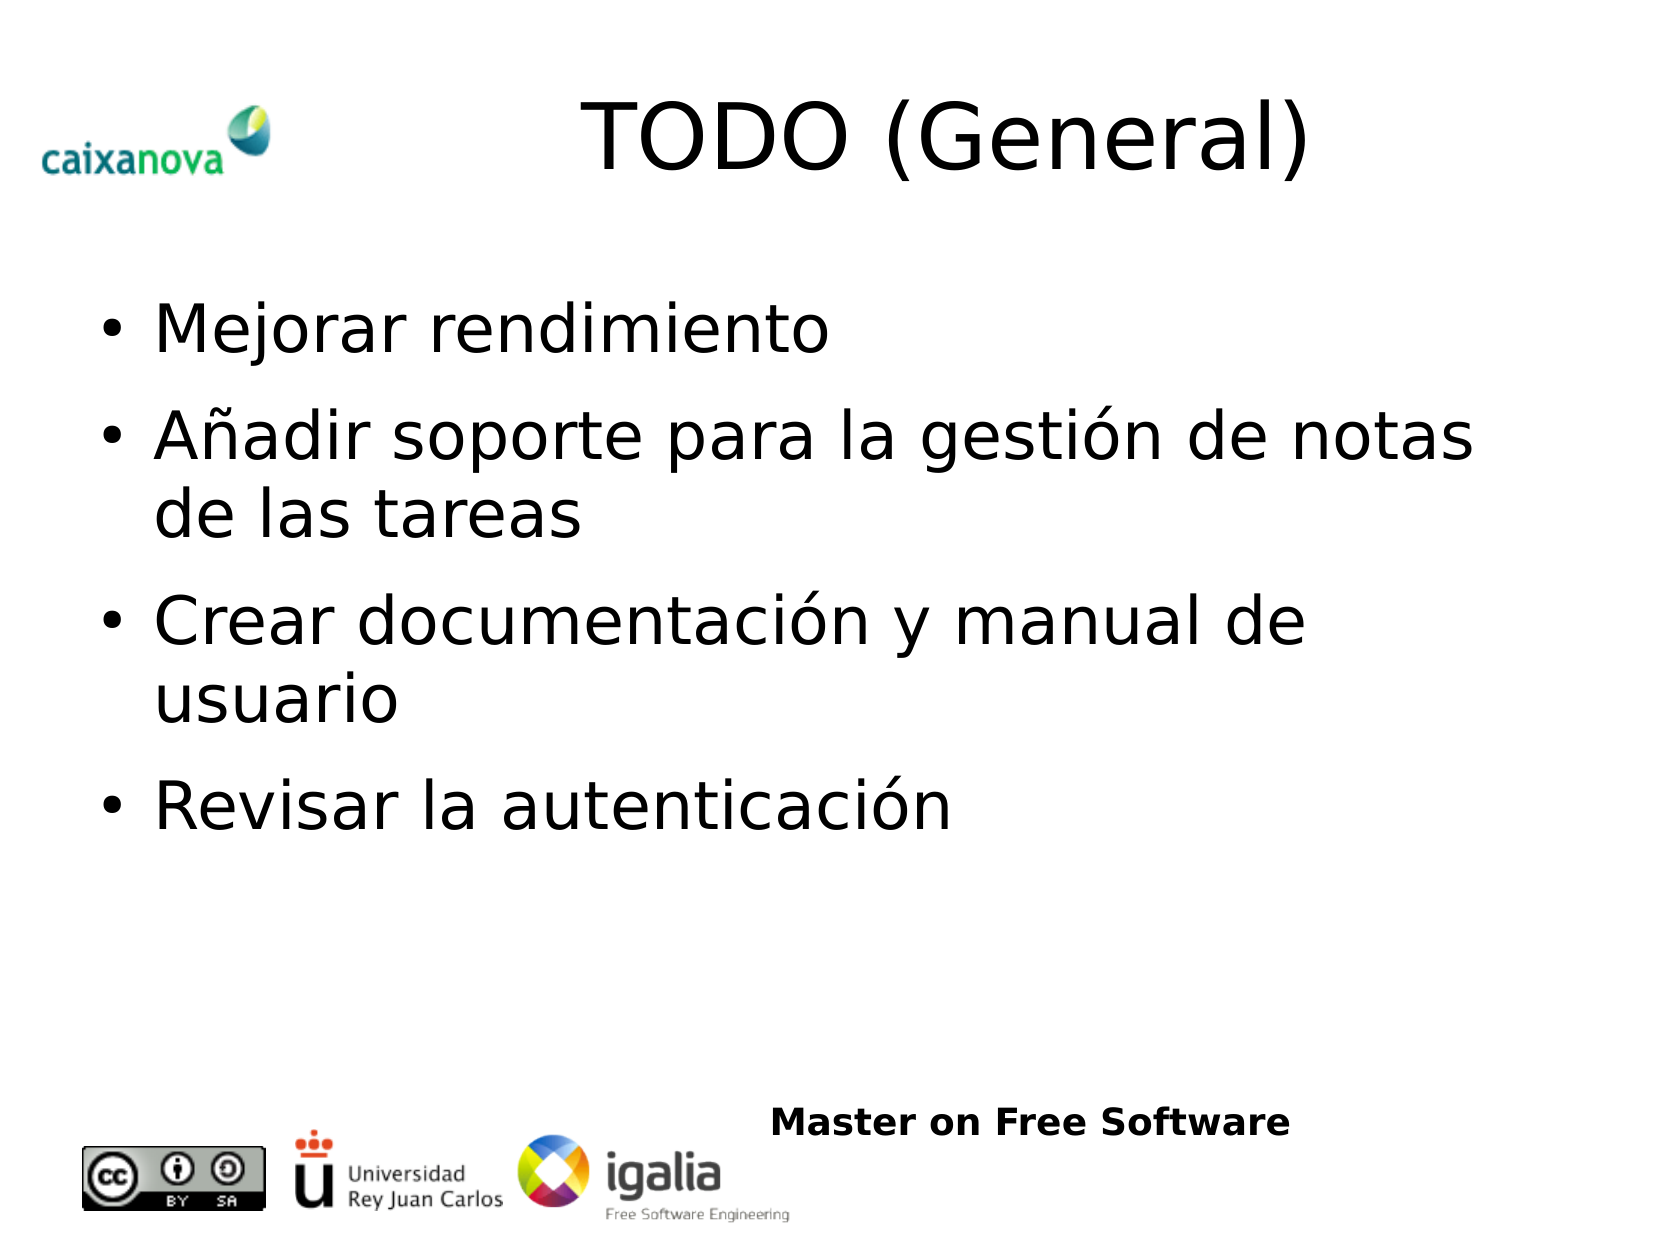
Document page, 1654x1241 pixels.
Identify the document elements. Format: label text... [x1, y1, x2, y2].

picture [29, 73, 284, 207]
picture [82, 1146, 266, 1211]
title TODO (General) [295, 46, 1601, 229]
picture [295, 1121, 811, 1235]
list Mejorar rendimiento Añadir soporte para la gestión de notas de las tareas Crear documentación y manual de usuario Revisar la autenticación [82, 290, 1571, 1078]
